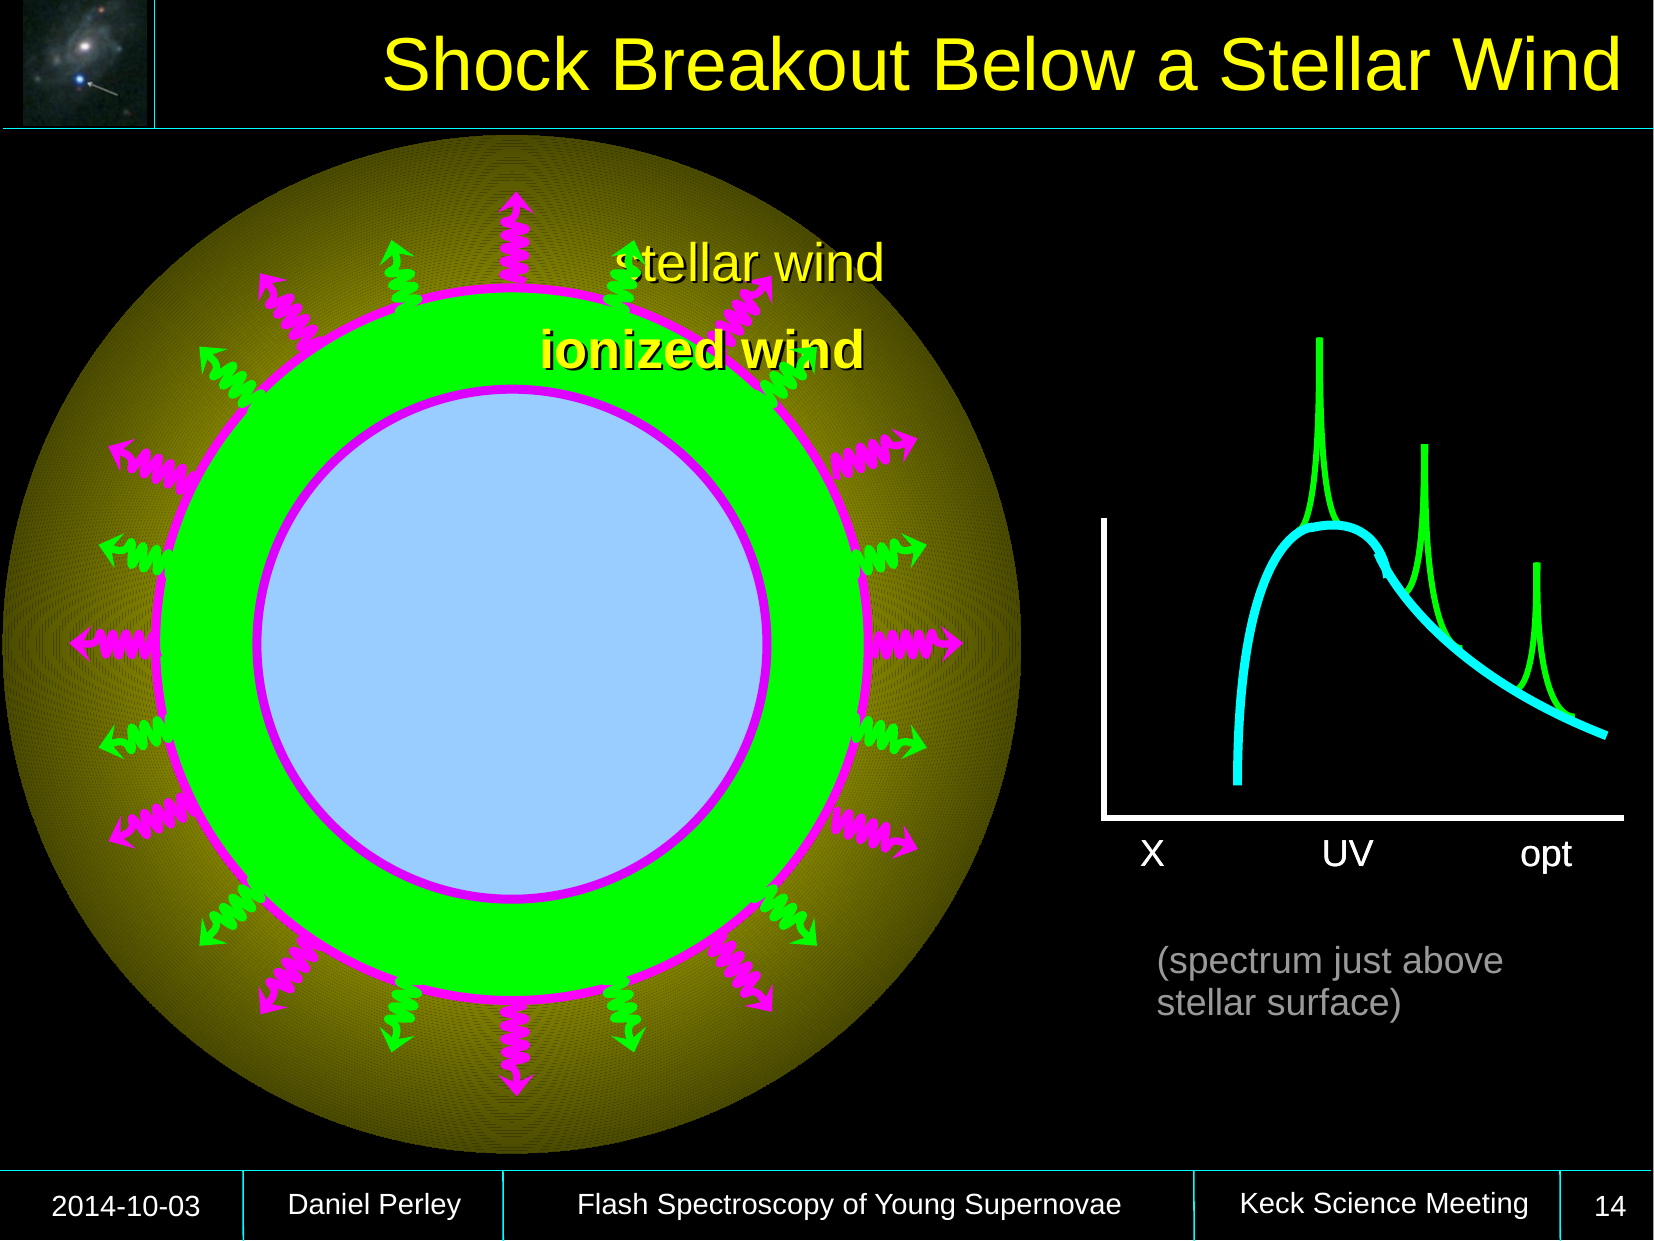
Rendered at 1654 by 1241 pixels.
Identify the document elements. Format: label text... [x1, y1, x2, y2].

title Shock Breakout Below a Stellar Wind [187, 21, 1624, 108]
picture [23, 0, 147, 126]
text_box [161, 293, 863, 996]
text_box stellar wind [600, 224, 938, 301]
text_box [631, 301, 734, 311]
text_box (spectrum just above stellar surface) [1138, 928, 1627, 1034]
text_box X UV opt [1125, 825, 1613, 882]
text_box ionized wind [525, 311, 938, 388]
text_box [1, 134, 1022, 1155]
text_box [755, 301, 899, 311]
